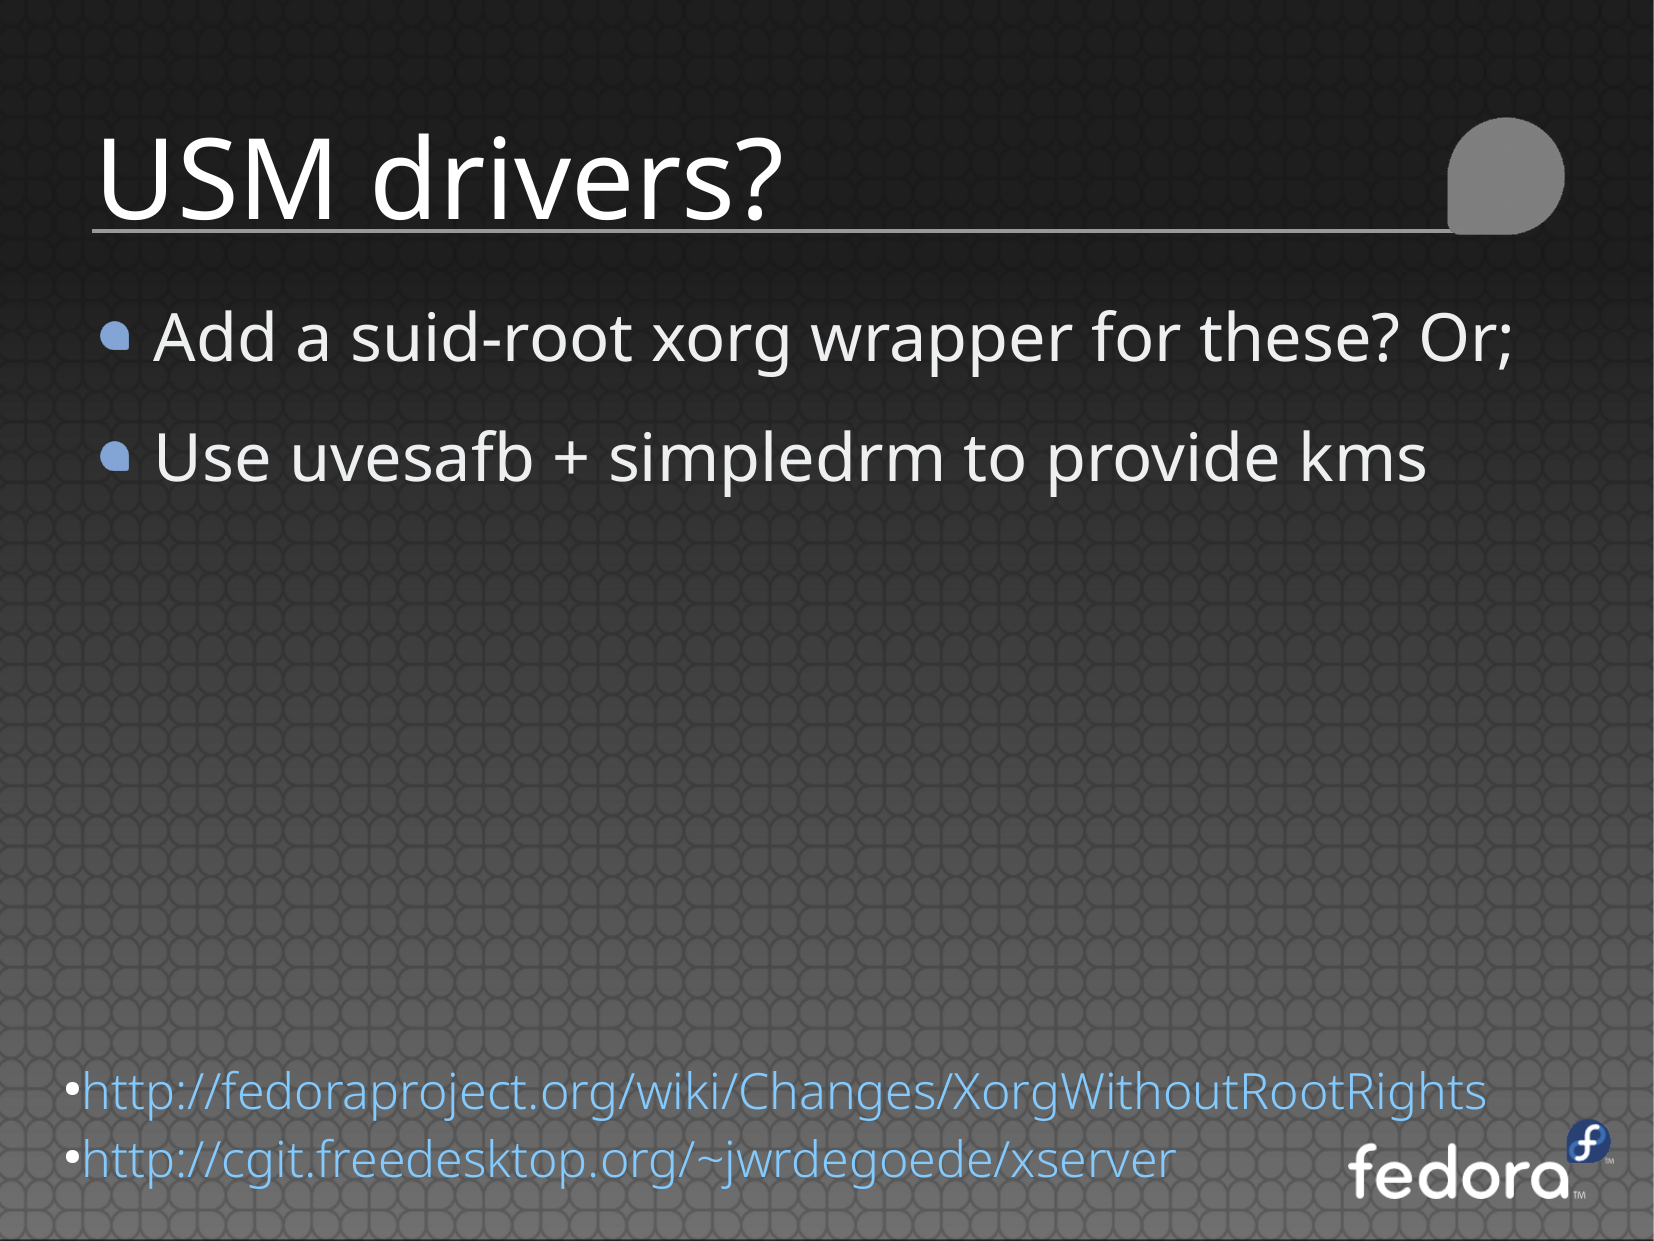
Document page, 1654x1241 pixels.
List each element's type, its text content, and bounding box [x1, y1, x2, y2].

title USM drivers? [94, 100, 1426, 251]
text_box http://fedoraproject.org/wiki/Changes/XorgWithoutRootRights http://cgit.freedesktop.org/~jwrdegoede/xserver [48, 1048, 1626, 1203]
picture [0, 0, 1654, 1241]
list Add a suid-root xorg wrapper for these? Or; Use uvesafb + simpledrm to provide kms [82, 290, 1571, 1048]
